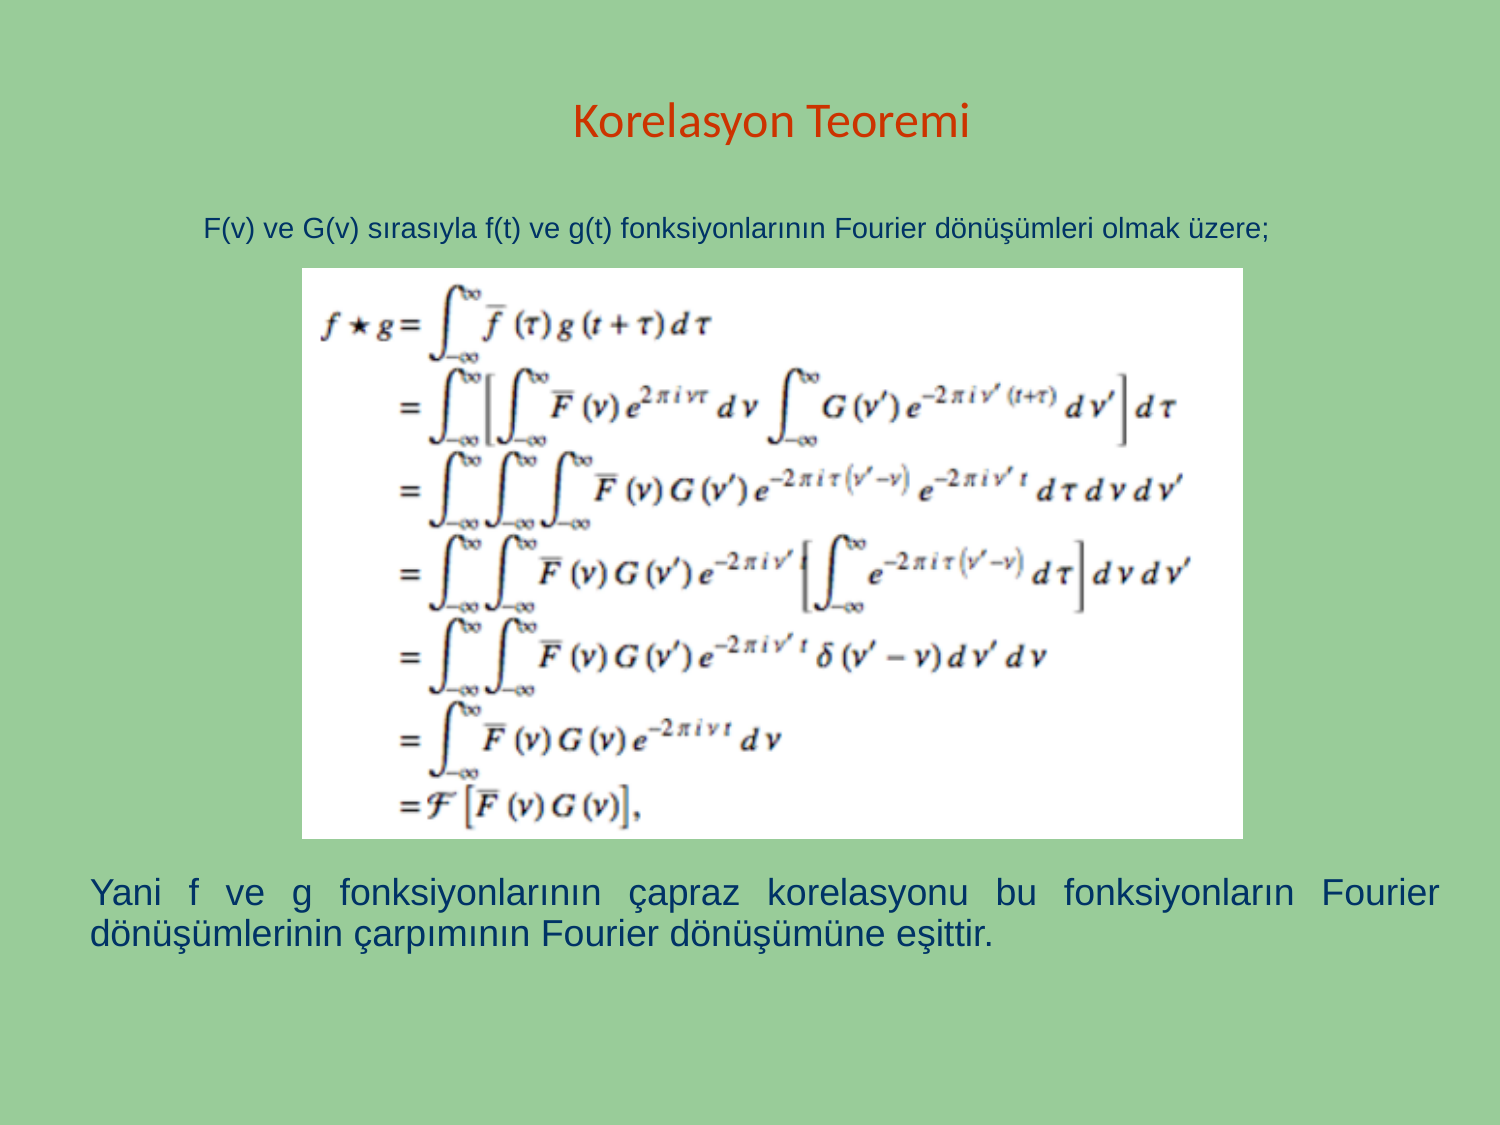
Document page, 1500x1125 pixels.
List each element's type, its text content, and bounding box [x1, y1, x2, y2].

picture [302, 268, 1243, 839]
title Korelasyon Teoremi [135, 45, 1410, 204]
text_box Yani f ve g fonksiyonlarının çapraz korelasyonu bu fonksiyonların Fourier dönüşümlerinin çarpımının Fourier dönüşümüne eşittir. [75, 863, 1456, 963]
list F(v) ve G(v) sırasıyla f(t) ve g(t) fonksiyonlarının Fourier dönüşümleri olmak üzere; [132, 212, 1381, 254]
